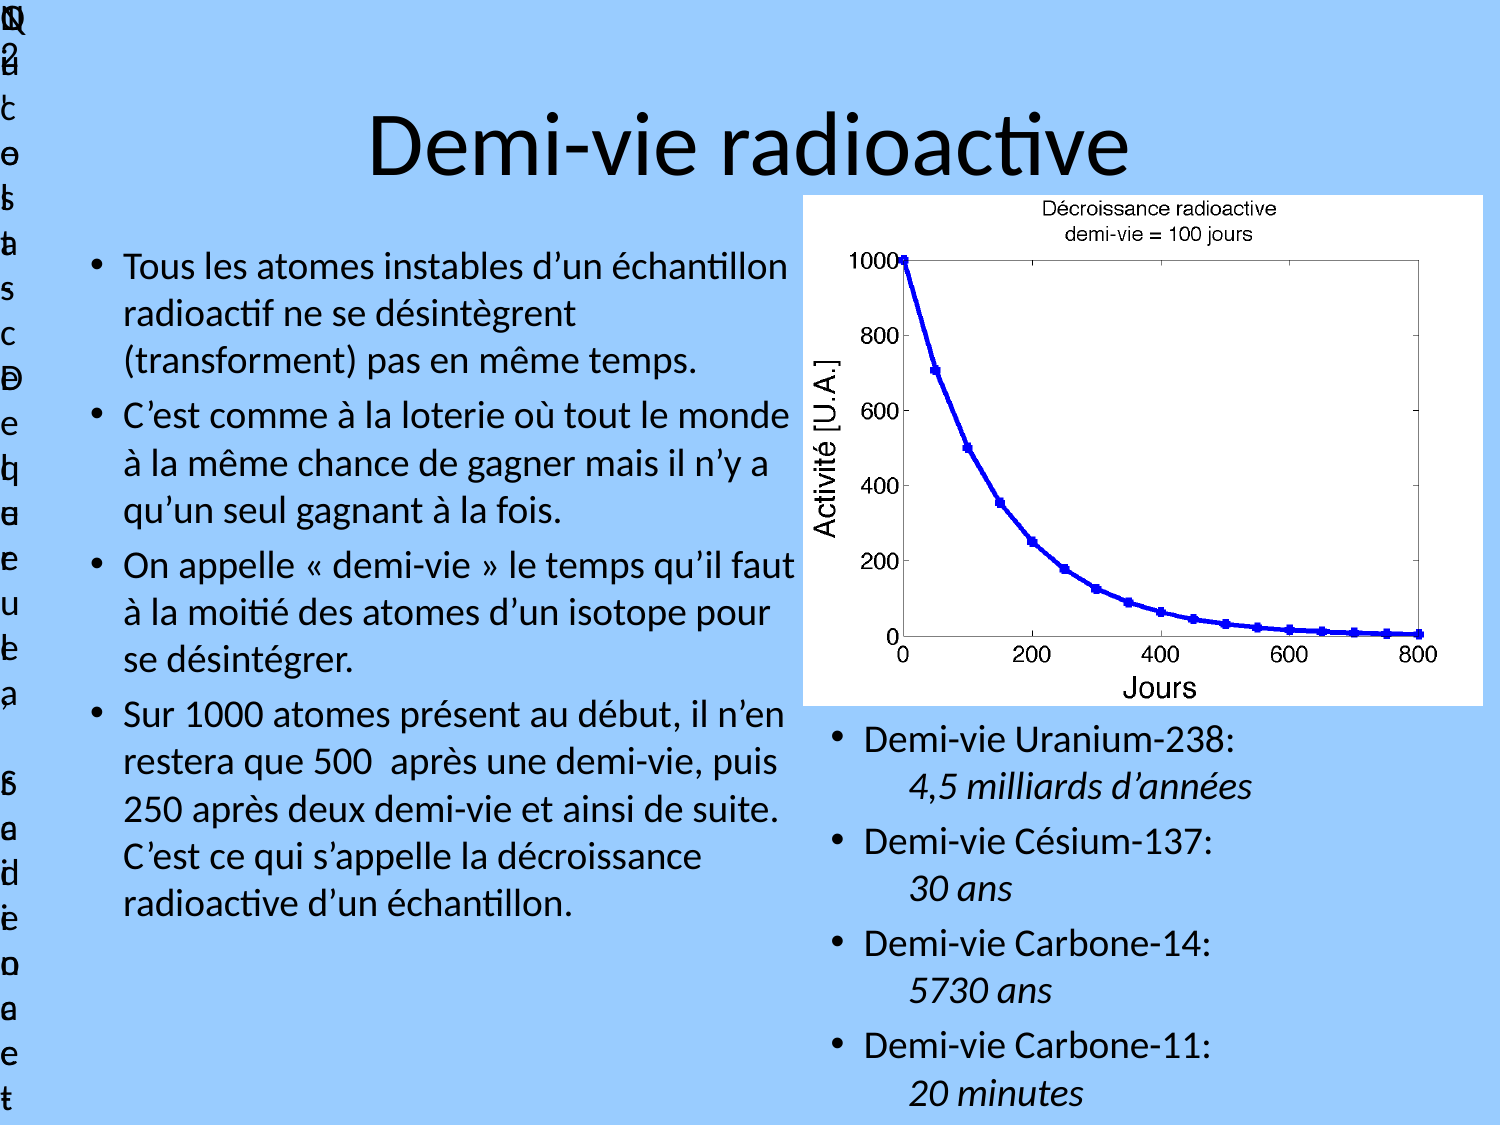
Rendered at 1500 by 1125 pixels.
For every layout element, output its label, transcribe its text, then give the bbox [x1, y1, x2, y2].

picture [803, 195, 1483, 706]
text_box Demi-vie Uranium-238: 4,5 milliards d’années Demi-vie Césium-137: 30 ans Demi-vie Carbone-14: 5730 ans Demi-vie Carbone-11: 20 minutes [815, 706, 1473, 1125]
title Demi-vie radioactive [75, 45, 1425, 232]
list Tous les atomes instables d’un échantillon radioactif ne se désintègrent (transforment) pas en même temps. C’est comme à la loterie où tout le monde à la même chance de gagner mais il n’y a qu’un seul gagnant à la fois. On appelle « demi-vie » le temps qu’il faut à la moitié des atomes d’un isotope pour se désintégrer. Sur 1000 atomes présent au début, il n’en restera que 500 après une demi-vie, puis 250 après deux demi-vie et ainsi de suite. C’est ce qui s’appelle la décroissance radioactive d’un échantillon. [75, 232, 815, 1043]
